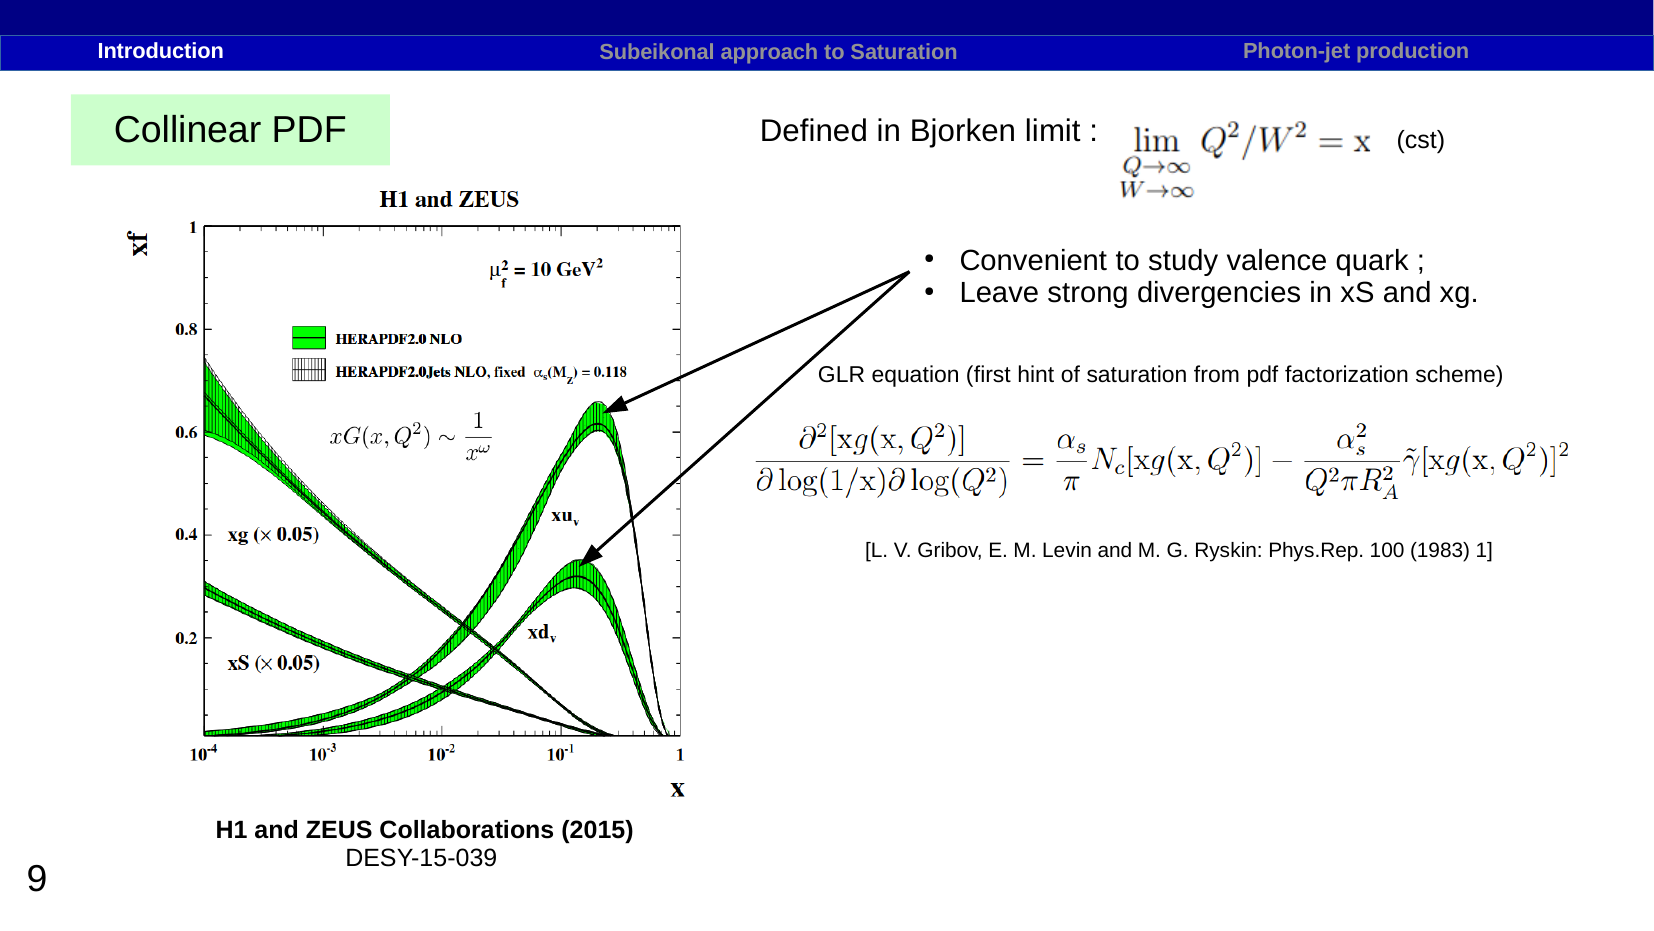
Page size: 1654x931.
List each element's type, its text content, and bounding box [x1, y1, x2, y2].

text_box Collinear PDF [70, 94, 390, 166]
picture [1110, 106, 1371, 213]
text_box GLR equation (first hint of saturation from pdf factorization scheme) [803, 354, 1571, 395]
text_box Convenient to study valence quark ; Leave strong divergencies in xS and xg. [909, 236, 1536, 354]
text_box (cst) [1381, 118, 1512, 161]
picture [737, 406, 1581, 524]
text_box Defined in Bjorken limit : [745, 106, 1110, 206]
picture [93, 165, 709, 816]
text_box H1 and ZEUS Collaborations (2015) DESY-15-039 [153, 808, 697, 910]
text_box Introduction [82, 31, 697, 71]
text_box [L. V. Gribov, E. M. Levin and M. G. Ryskin: Phys.Rep. 100 (1983) 1] [850, 531, 1512, 593]
text_box [0, 0, 1654, 71]
picture [737, 406, 755, 422]
text_box Subeikonal approach to Saturation [584, 32, 1199, 80]
text_box 1 [11, 850, 641, 921]
text_box Photon-jet production [1228, 31, 1524, 71]
